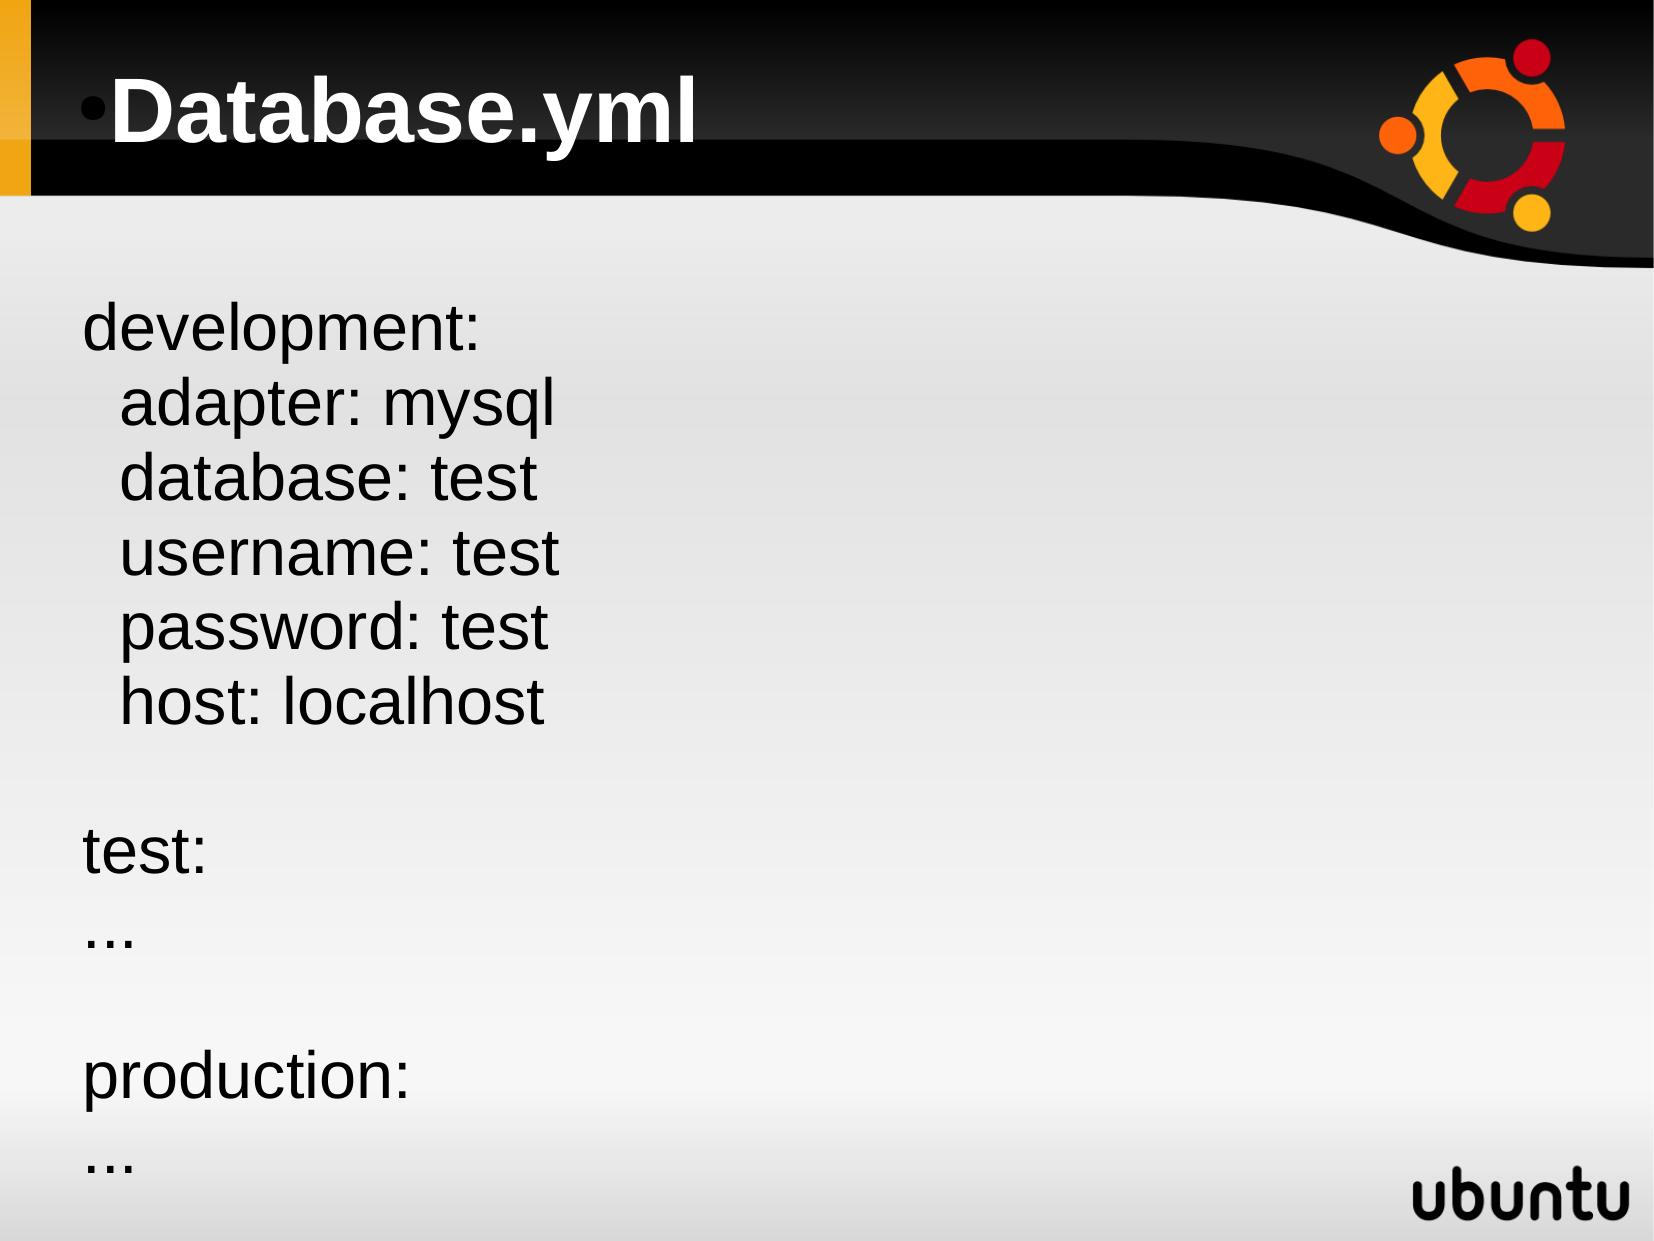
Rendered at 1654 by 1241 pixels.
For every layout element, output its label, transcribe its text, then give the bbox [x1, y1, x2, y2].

title Database.yml [76, 14, 1565, 207]
list development: adapter: mysql database: test username: test password: test host: localhost test: ... production: ... [82, 290, 1571, 1188]
picture [0, 0, 1654, 1241]
